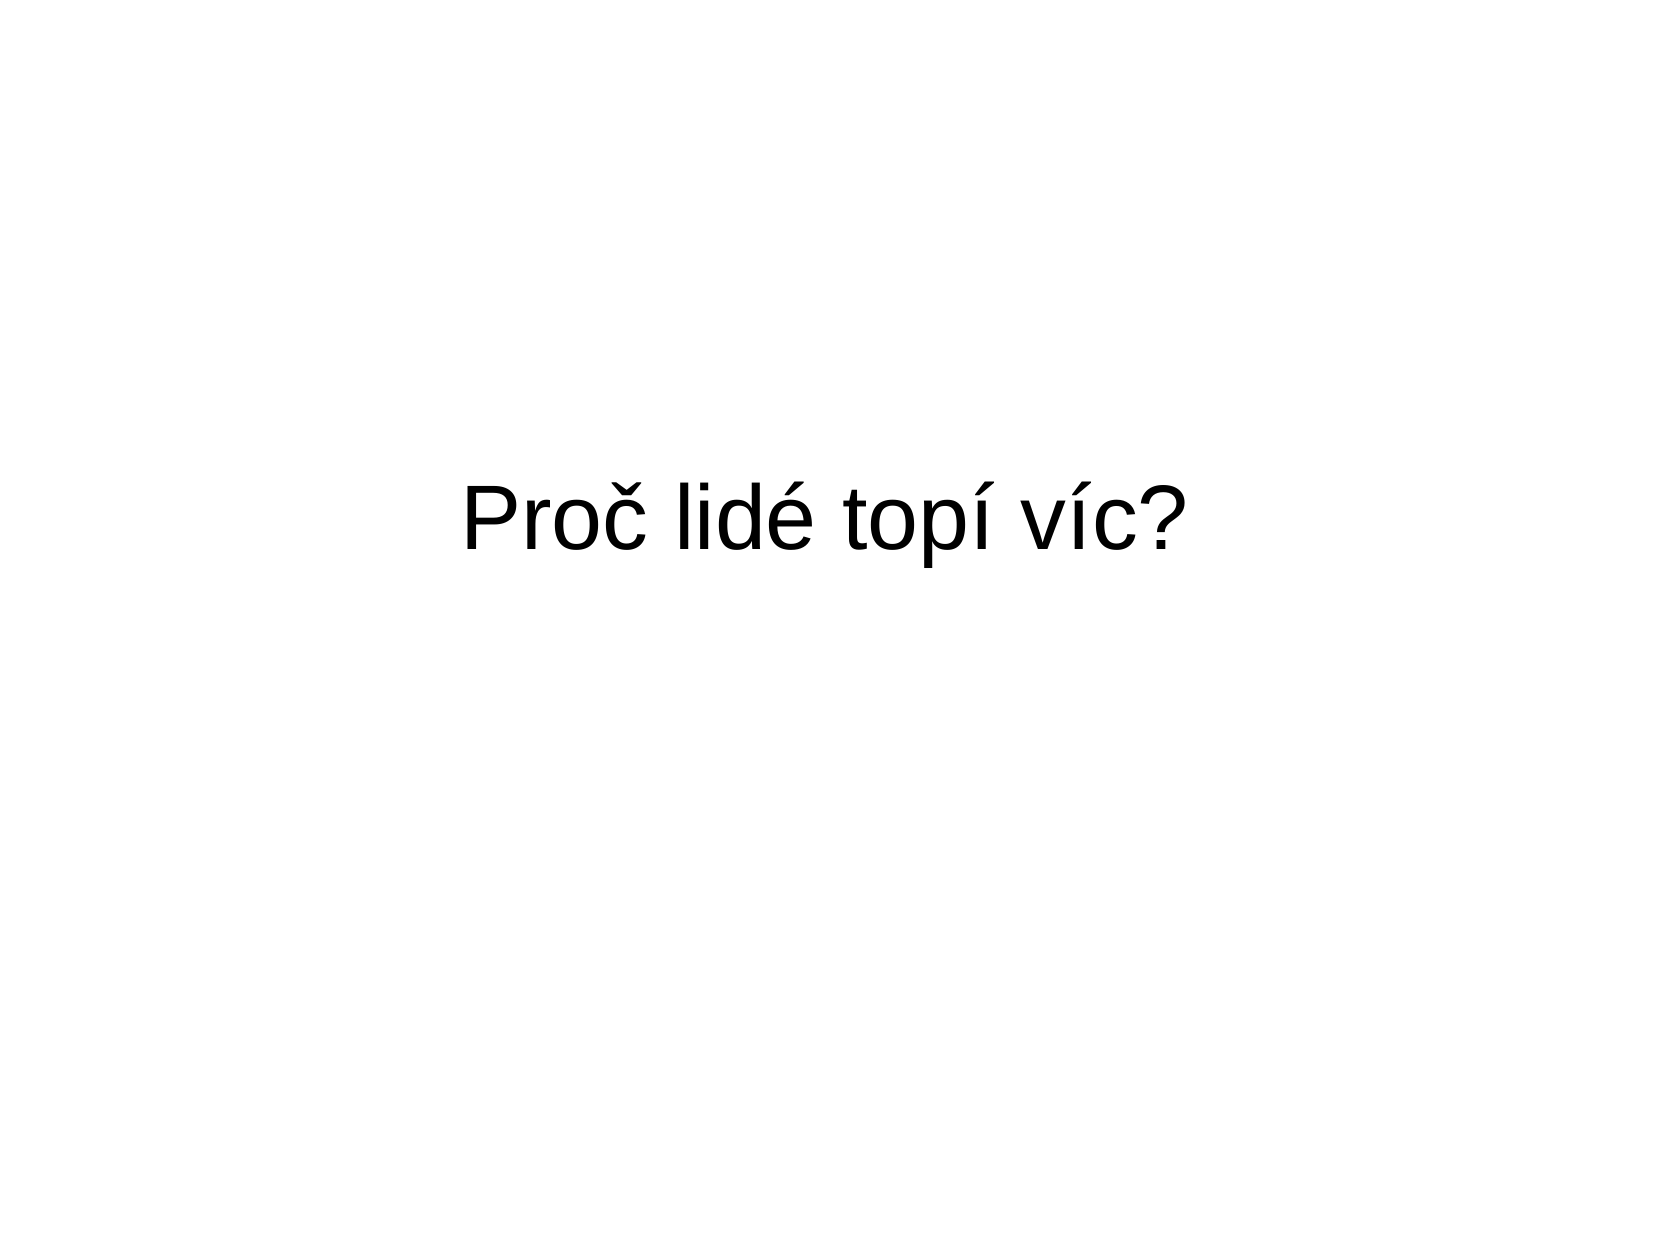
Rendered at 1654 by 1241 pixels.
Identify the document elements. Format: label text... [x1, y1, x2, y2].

title Proč lidé topí víc? [125, 412, 1525, 626]
